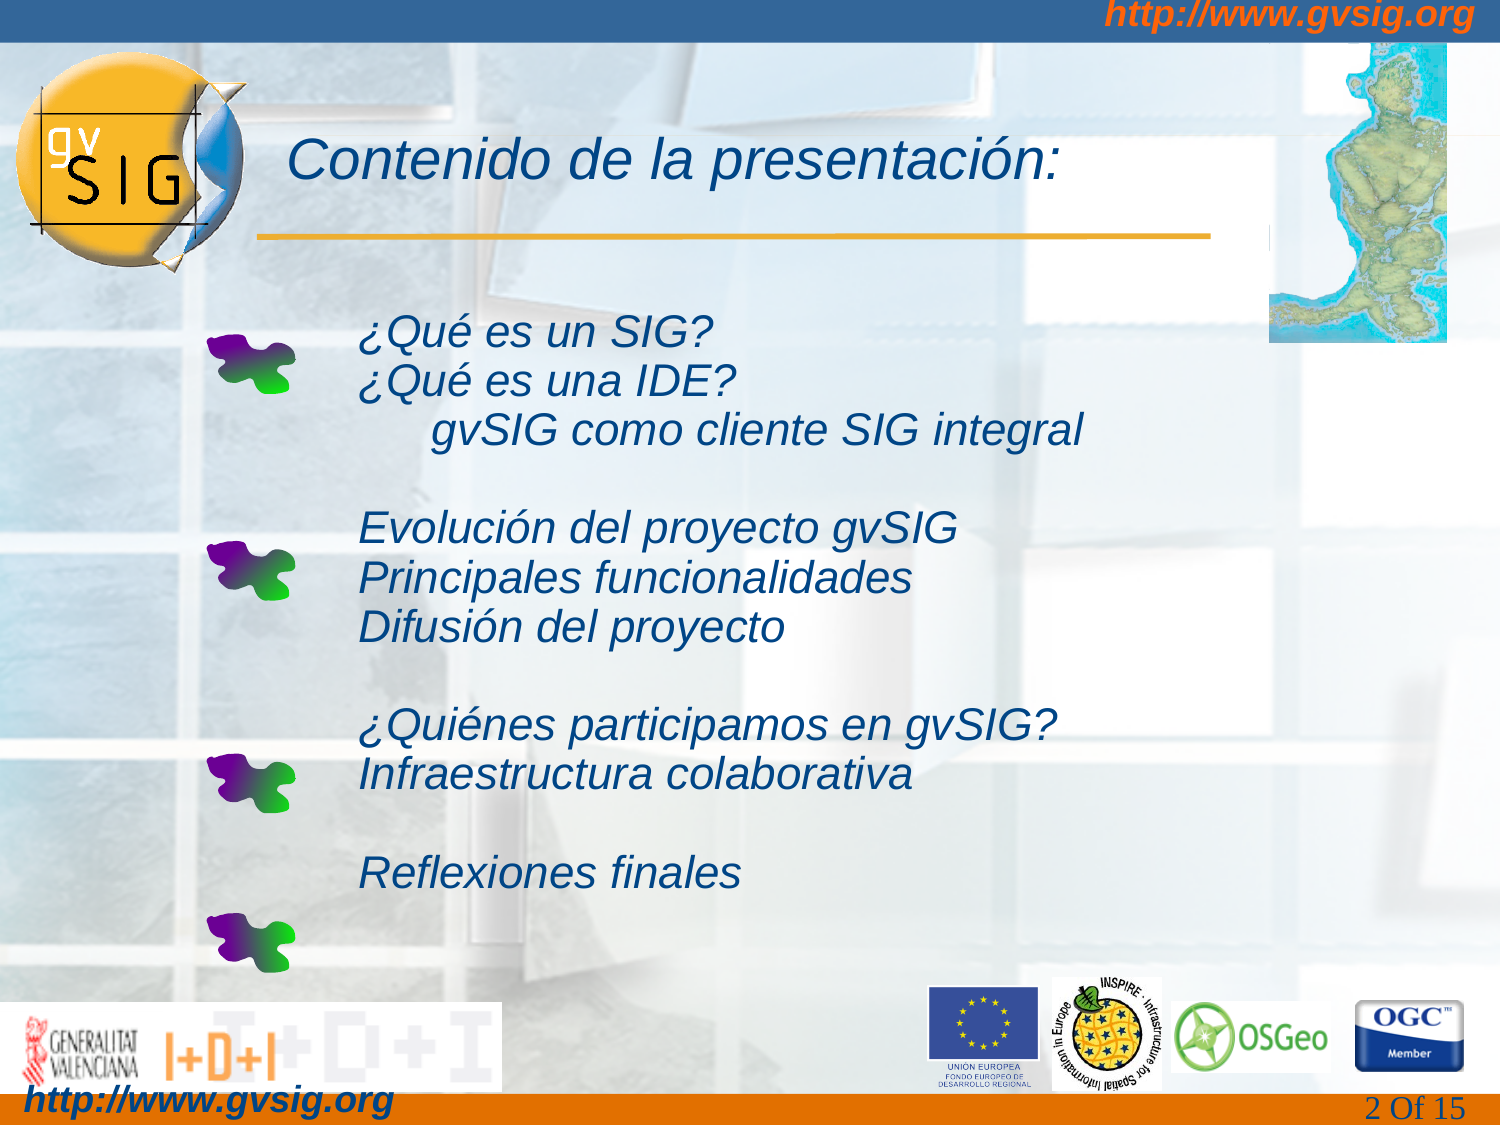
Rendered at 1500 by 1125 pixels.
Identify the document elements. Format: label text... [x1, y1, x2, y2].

picture [0, 1002, 502, 1094]
text_box ¿Qué es un SIG? ¿Qué es una IDE? gvSIG como cliente SIG integral Evolución del proyecto gvSIG Principales funcionalidades Difusión del proyecto ¿Quiénes participamos en gvSIG? Infraestructura colaborativa Reflexiones finales [358, 265, 1388, 1071]
picture [11, 49, 249, 276]
text_box [206, 541, 296, 601]
picture [1052, 1071, 1162, 1091]
text_box [206, 753, 296, 814]
text_box Contenido de la presentación: [271, 122, 1269, 212]
text_box [206, 334, 296, 394]
picture [927, 1071, 1040, 1087]
picture [1355, 1000, 1464, 1072]
picture [1269, 43, 1447, 343]
text_box [206, 913, 296, 973]
